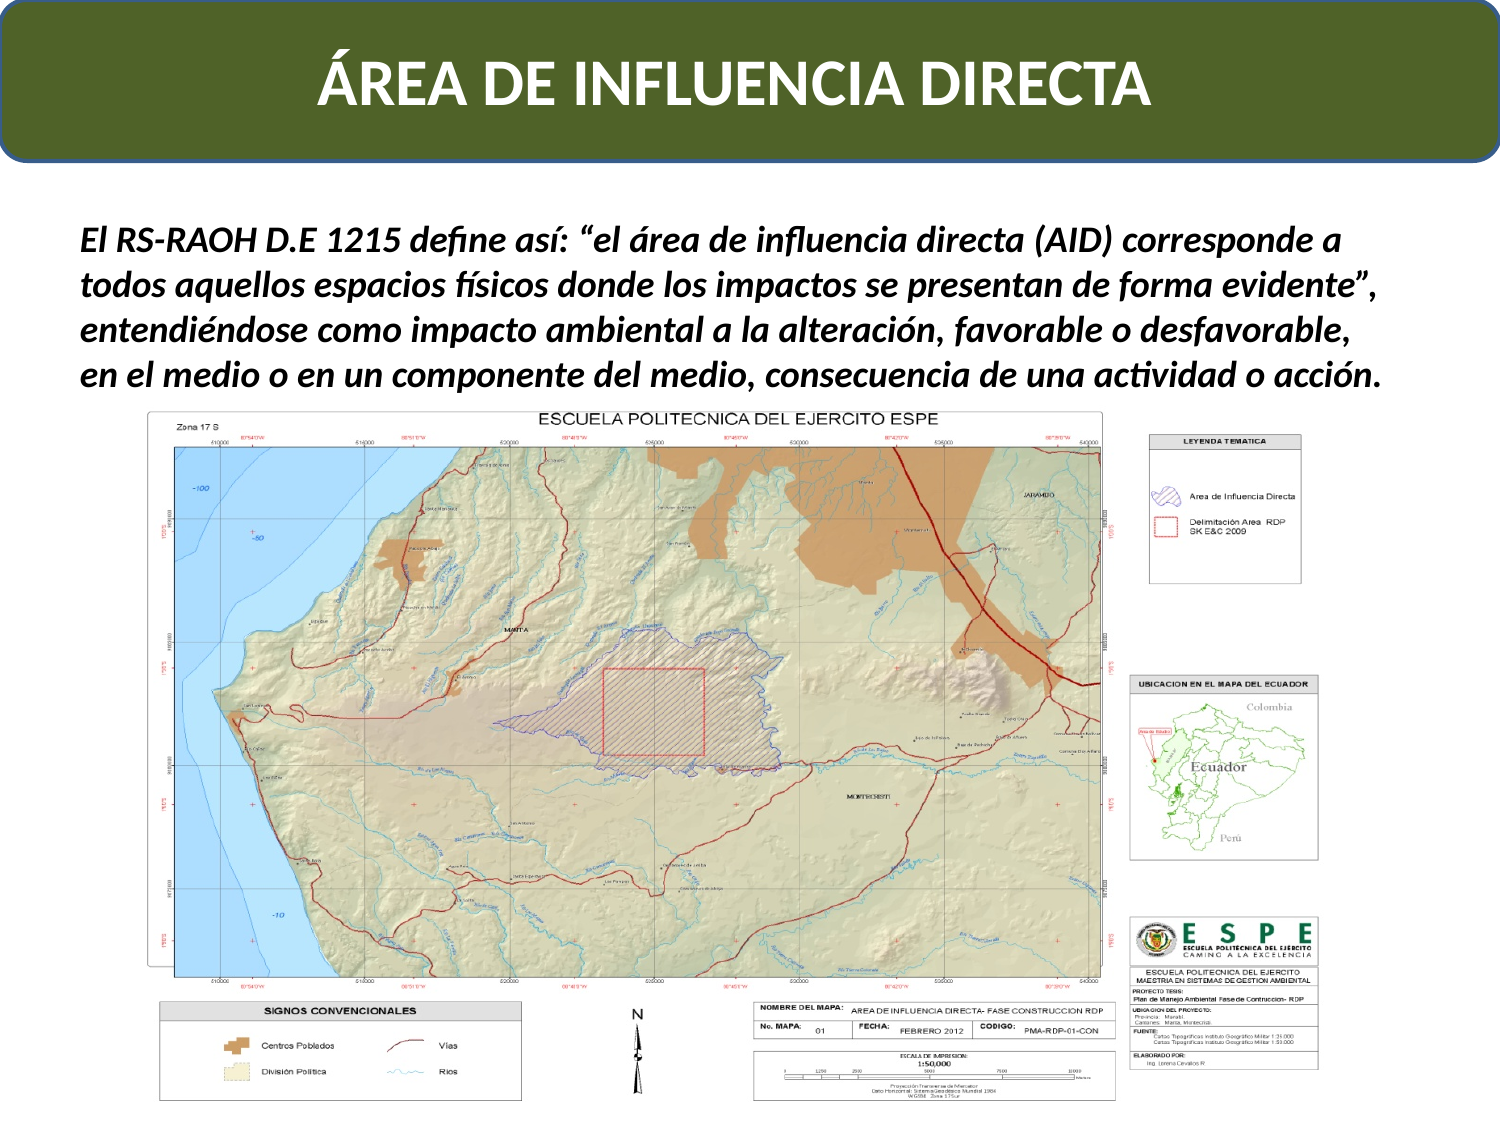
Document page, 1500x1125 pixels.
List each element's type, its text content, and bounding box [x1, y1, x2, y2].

text_box [0, 0, 1500, 161]
text_box ÁREA DE INFLUENCIA DIRECTA [0, 31, 1471, 127]
picture [123, 403, 1341, 1125]
text_box El RS-RAOH D.E 1215 define así: “el área de influencia directa (AID) corresponde a todos aquellos espacios físicos donde los impactos se presentan de forma evidente”, entendiéndose como impacto ambiental a la alteración, favorable o desfavorable, en el medio o en un componente del medio, consecuencia de una actividad o acción. [65, 208, 1400, 403]
